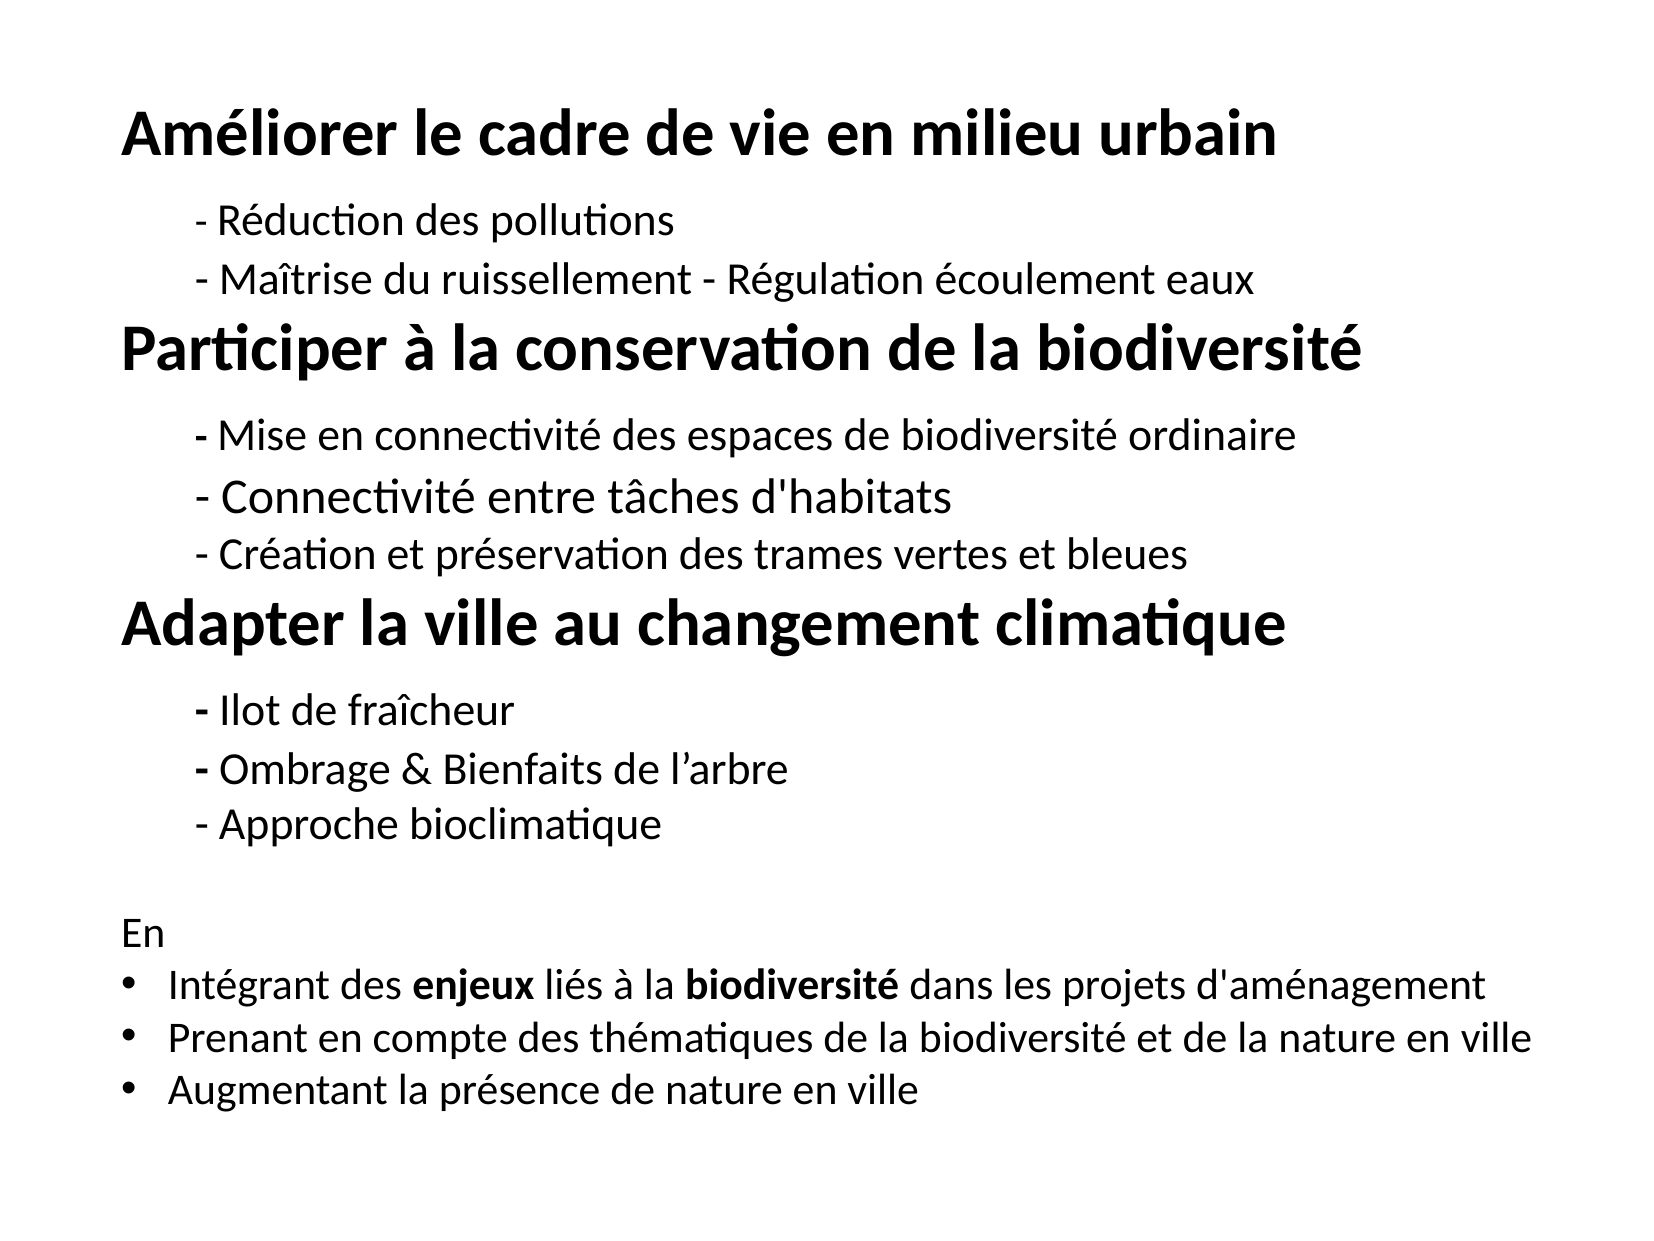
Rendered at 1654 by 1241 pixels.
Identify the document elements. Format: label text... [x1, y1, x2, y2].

text_box Améliorer le cadre de vie en milieu urbain - Réduction des pollutions - Maîtrise du ruissellement - Régulation écoulement eaux Participer à la conservation de la biodiversité - Mise en connectivité des espaces de biodiversité ordinaire - Connectivité entre tâches d'habitats - Création et préservation des trames vertes et bleues Adapter la ville au changement climatique - Ilot de fraîcheur - Ombrage & Bienfaits de l’arbre - Approche bioclimatique En Intégrant des enjeux liés à la biodiversité dans les projets d'aménagement Prenant en compte des thématiques de la biodiversité et de la nature en ville Augmentant la présence de nature en ville [106, 81, 1571, 1121]
